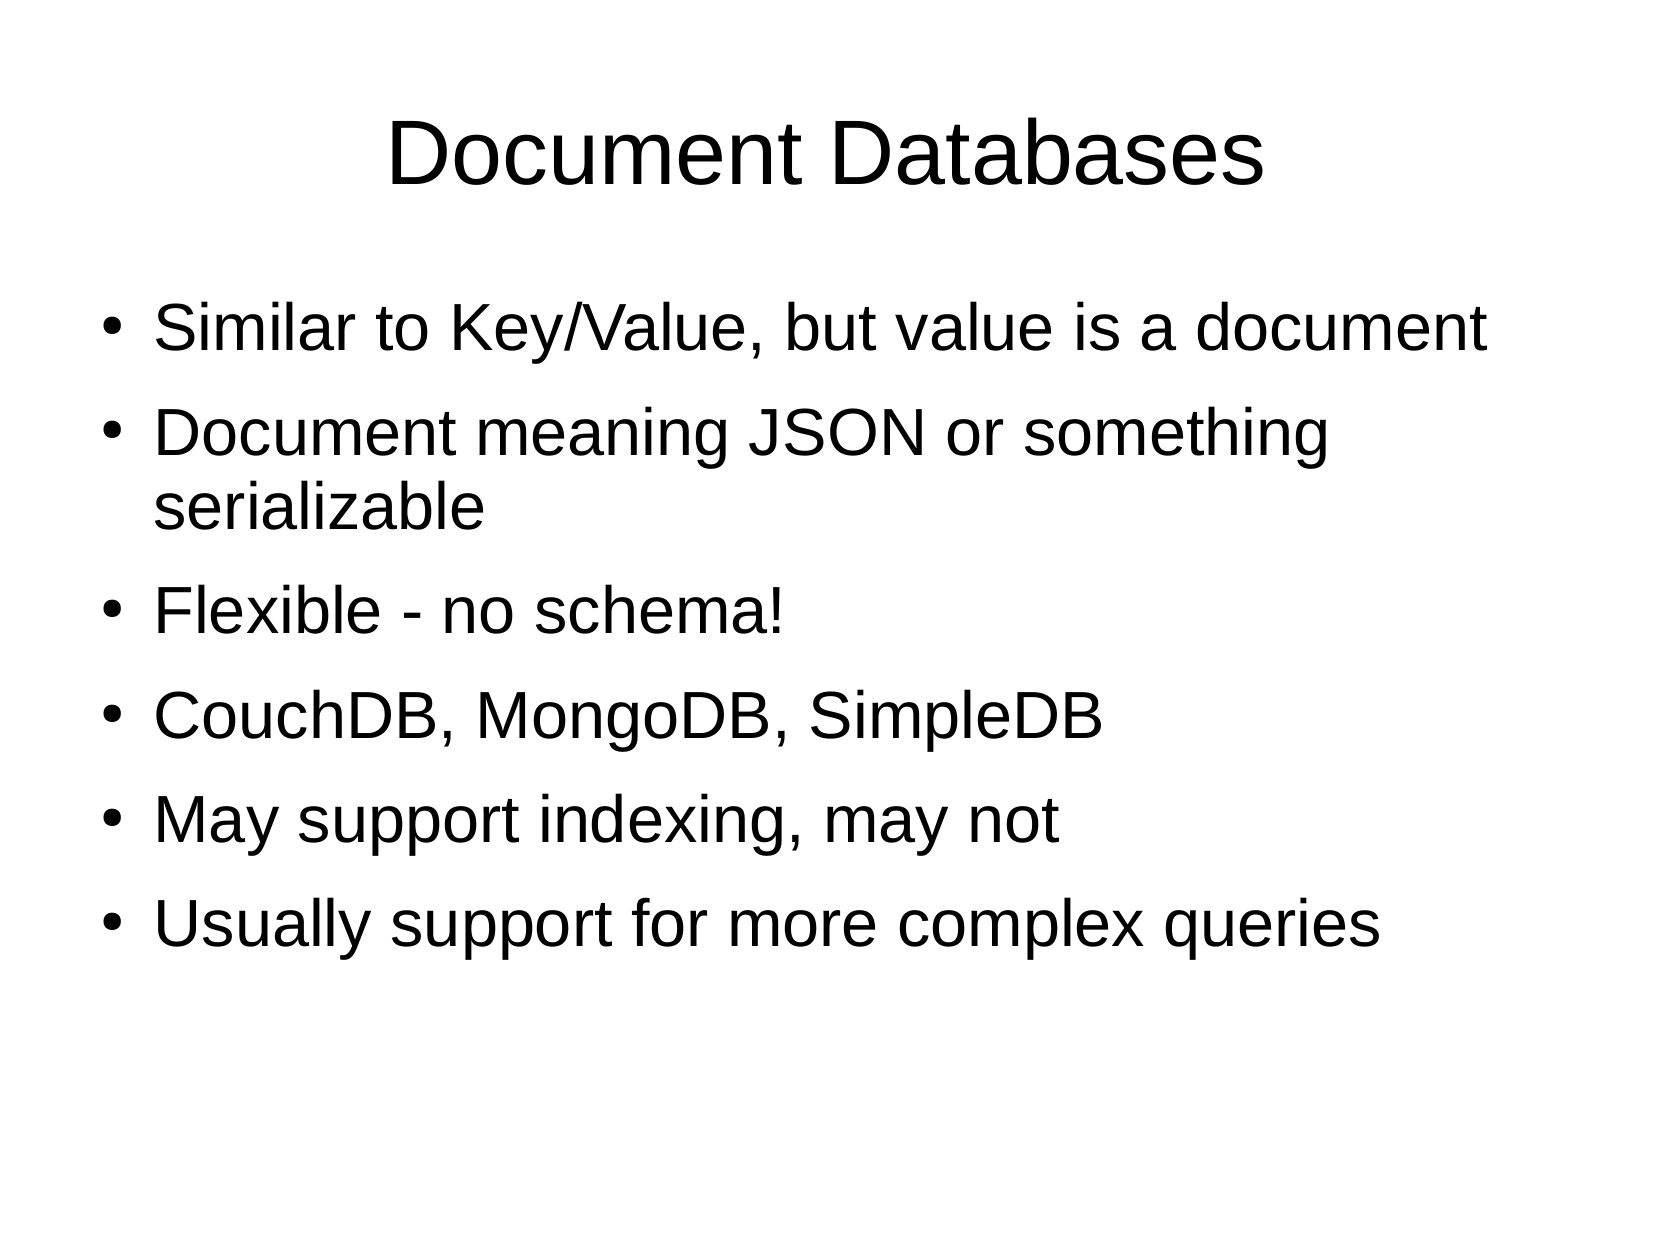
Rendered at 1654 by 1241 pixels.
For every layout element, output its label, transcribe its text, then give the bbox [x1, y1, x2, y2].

title Document Databases [82, 49, 1571, 257]
list Similar to Key/Value, but value is a document Document meaning JSON or something serializable Flexible - no schema! CouchDB, MongoDB, SimpleDB May support indexing, may not Usually support for more complex queries [82, 290, 1571, 1109]
